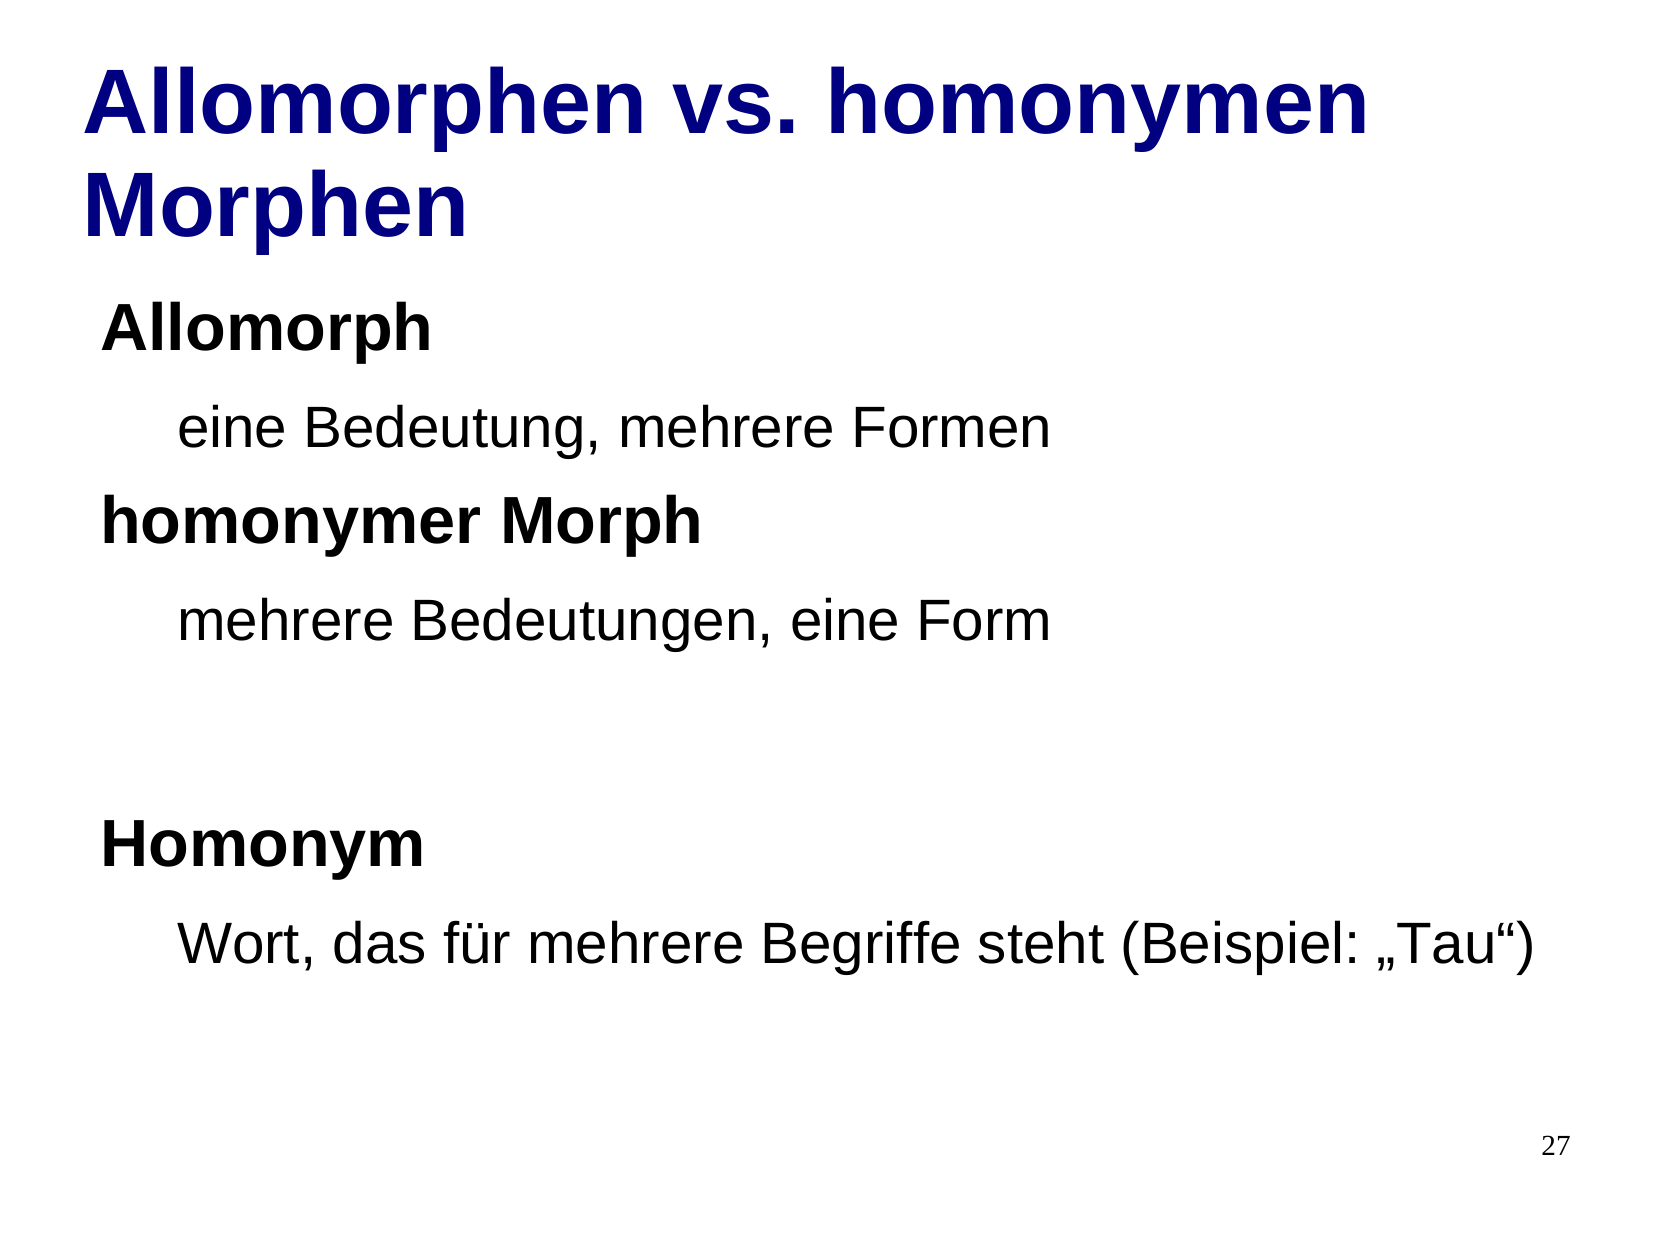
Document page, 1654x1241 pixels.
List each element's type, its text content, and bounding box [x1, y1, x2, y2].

title Allomorphen vs. homonymen Morphen [82, 56, 1571, 250]
list Allomorph eine Bedeutung, mehrere Formen homonymer Morph mehrere Bedeutungen, eine Form Homonym Wort, das für mehrere Begriffe steht (Beispiel: „Tau“) [82, 290, 1571, 1094]
